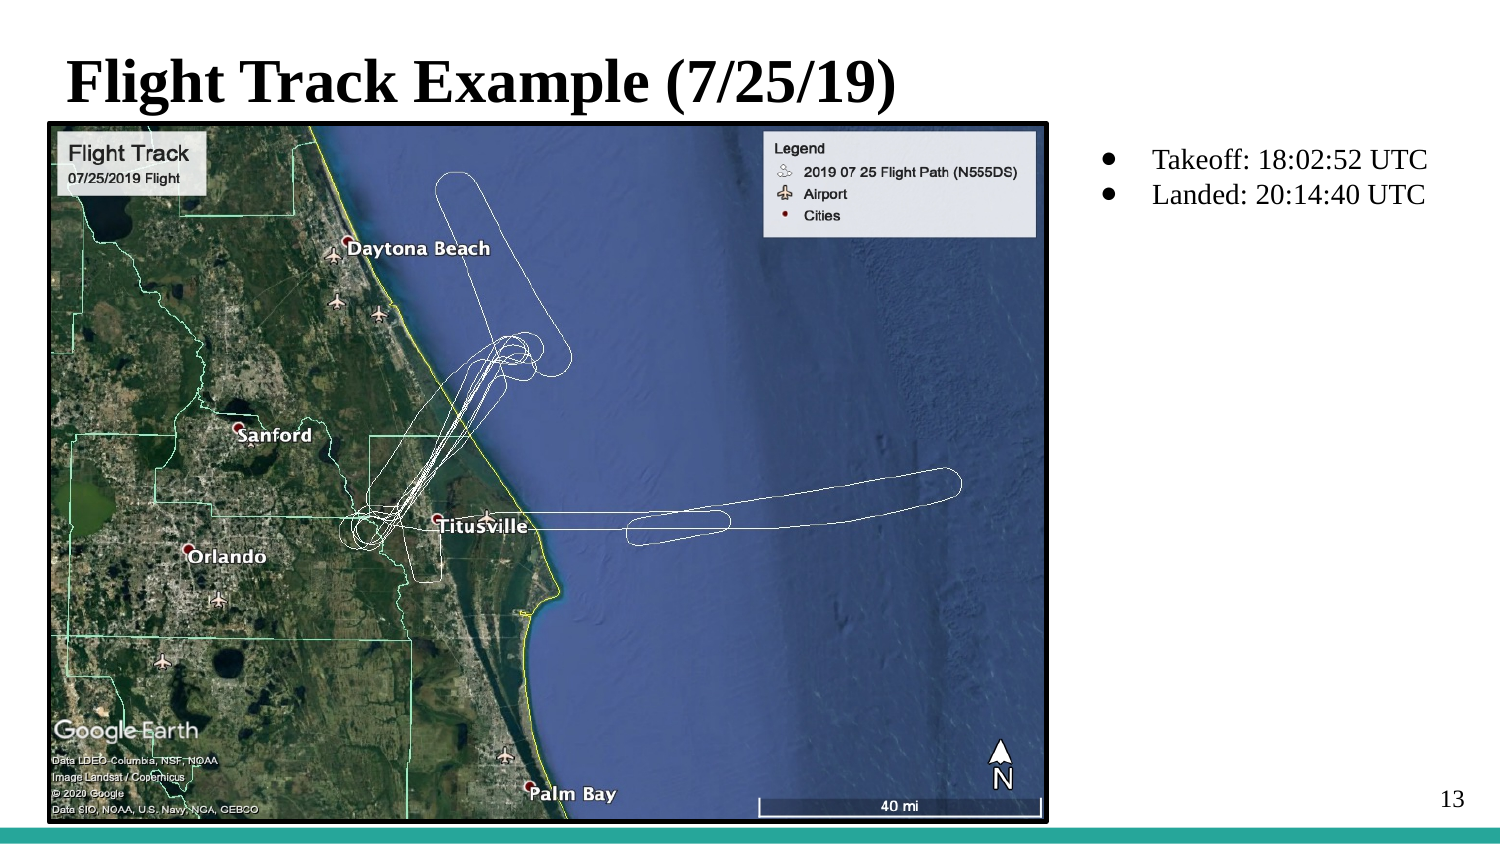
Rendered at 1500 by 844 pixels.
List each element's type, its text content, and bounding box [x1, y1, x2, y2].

title Flight Track Example (7/25/19) [51, 25, 1449, 126]
picture [51, 125, 1044, 820]
text_box Takeoff: 18:02:52 UTC Landed: 20:14:40 UTC [1062, 125, 1480, 565]
slide_number <number> [1389, 764, 1480, 830]
